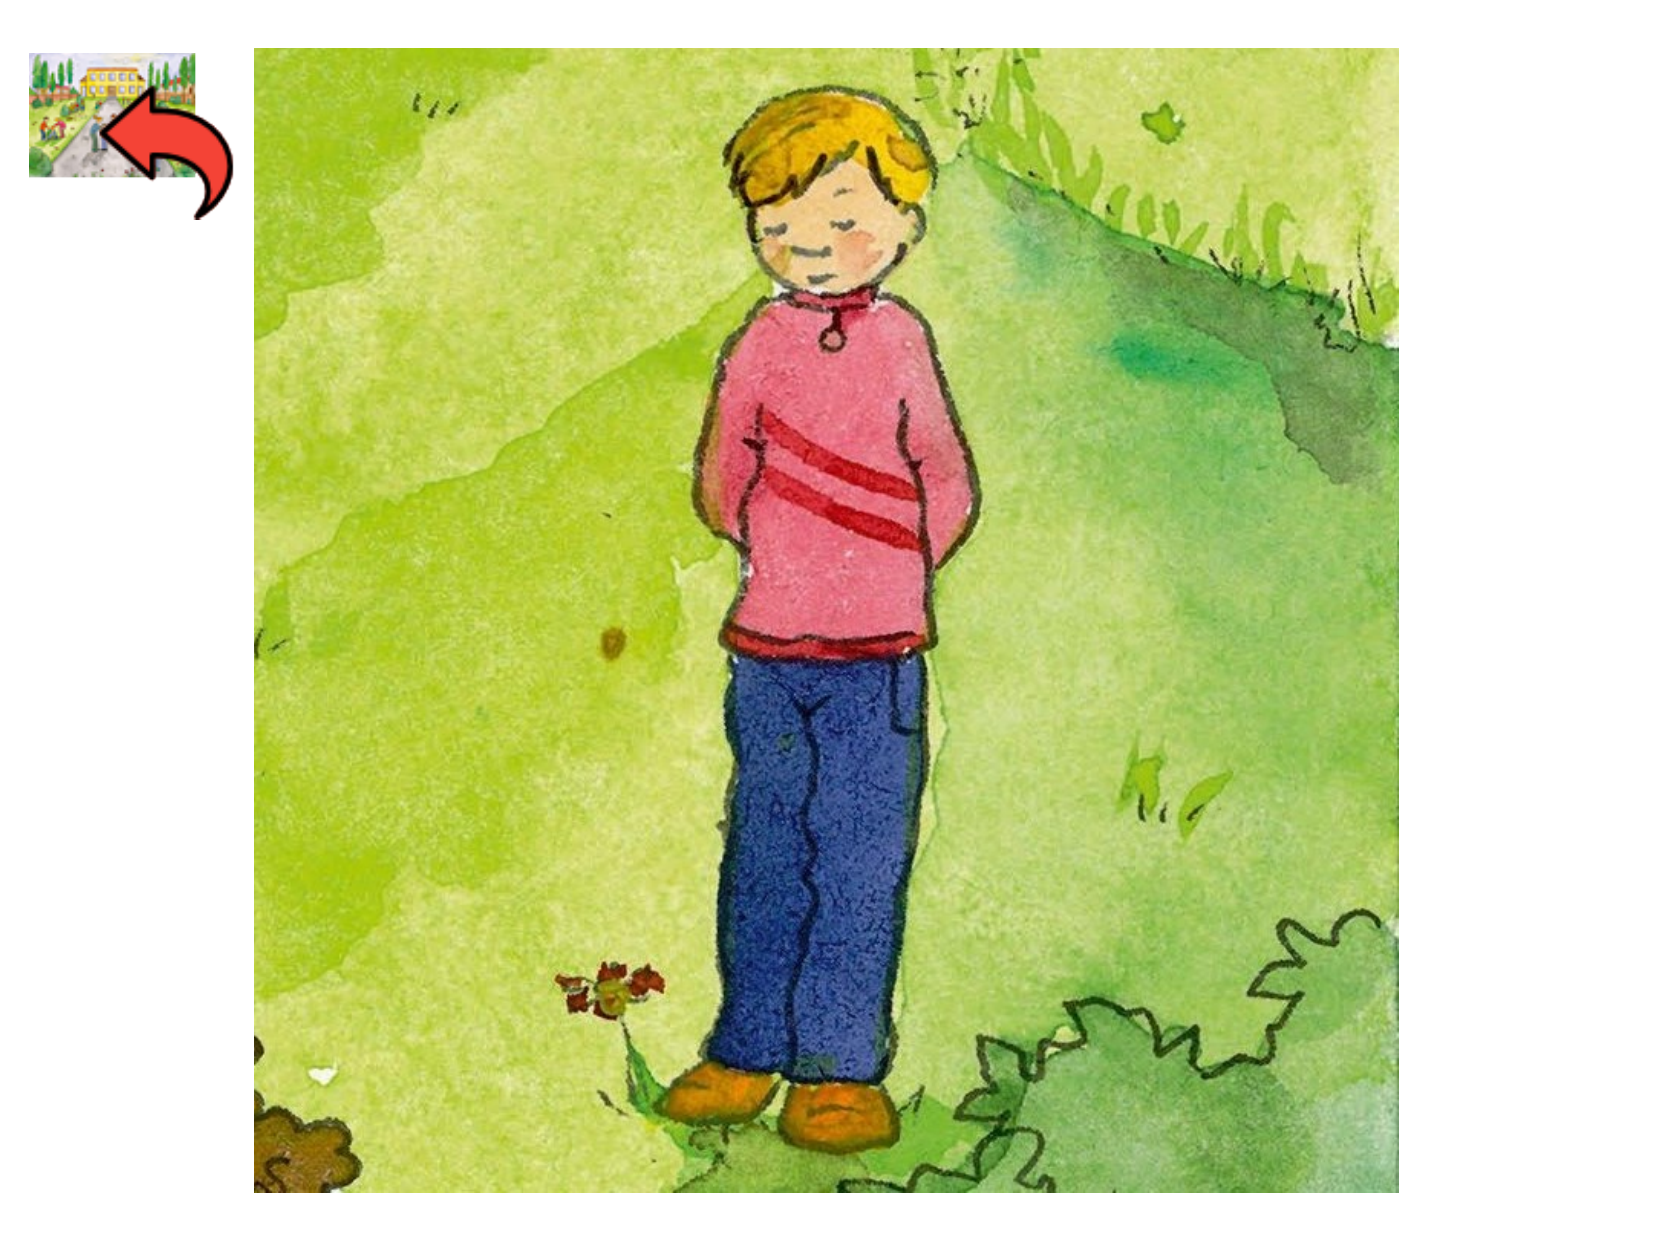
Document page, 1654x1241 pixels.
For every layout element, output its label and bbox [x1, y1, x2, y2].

picture [254, 48, 1399, 1193]
picture [29, 53, 238, 220]
